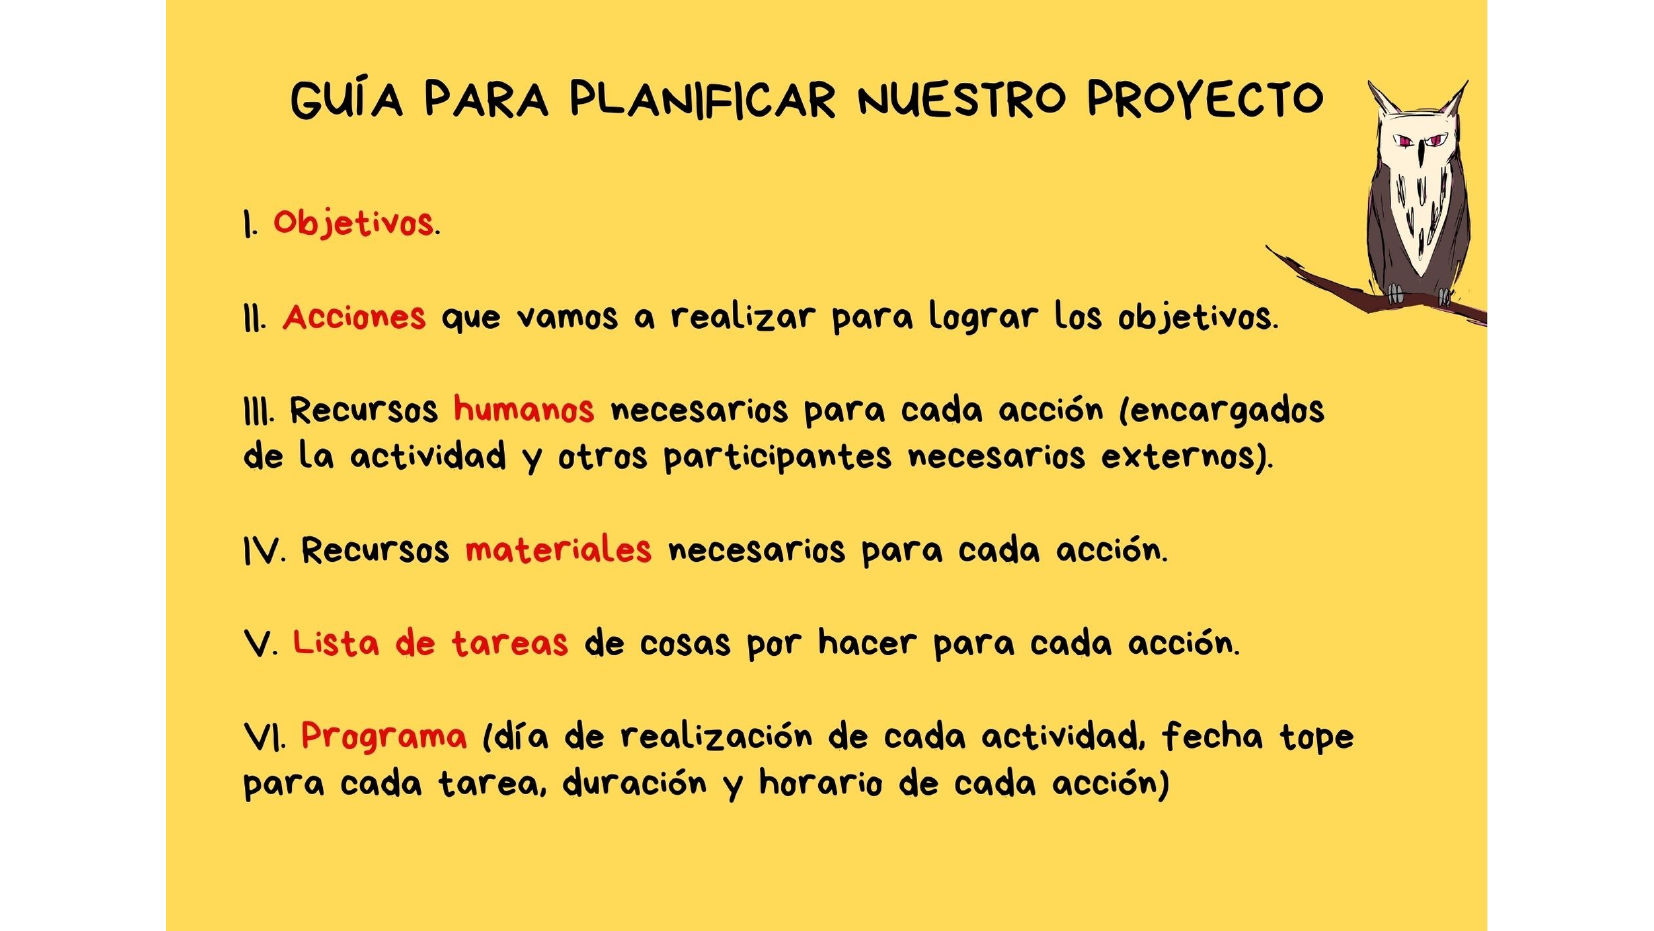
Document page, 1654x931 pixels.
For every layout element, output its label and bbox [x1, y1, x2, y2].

picture [166, 0, 1488, 931]
